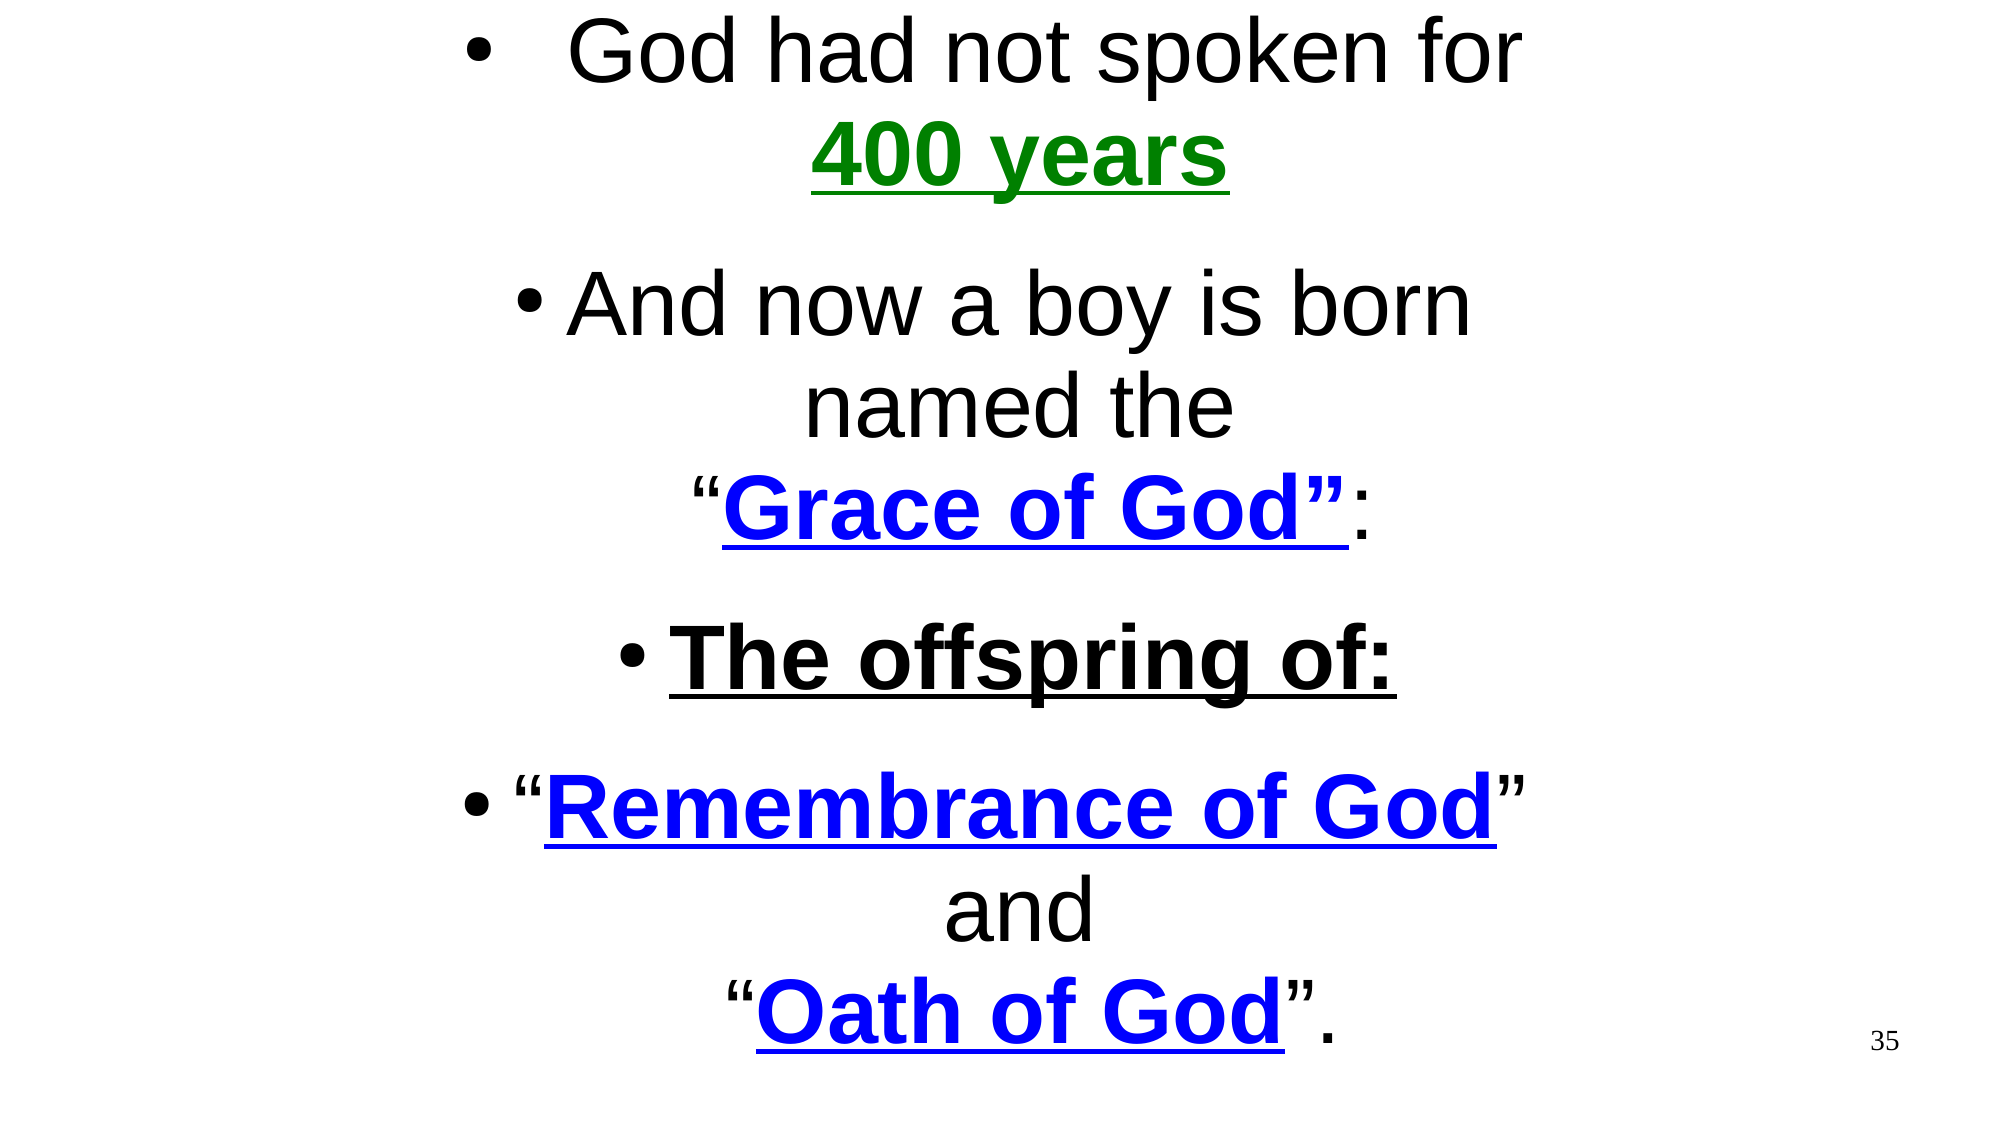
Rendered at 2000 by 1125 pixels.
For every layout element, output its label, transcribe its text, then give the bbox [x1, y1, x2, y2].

list God had not spoken for 400 years And now a boy is born named the “Grace of God”: The offspring of: “Remembrance of God” and “Oath of God”. [0, 0, 1996, 1123]
